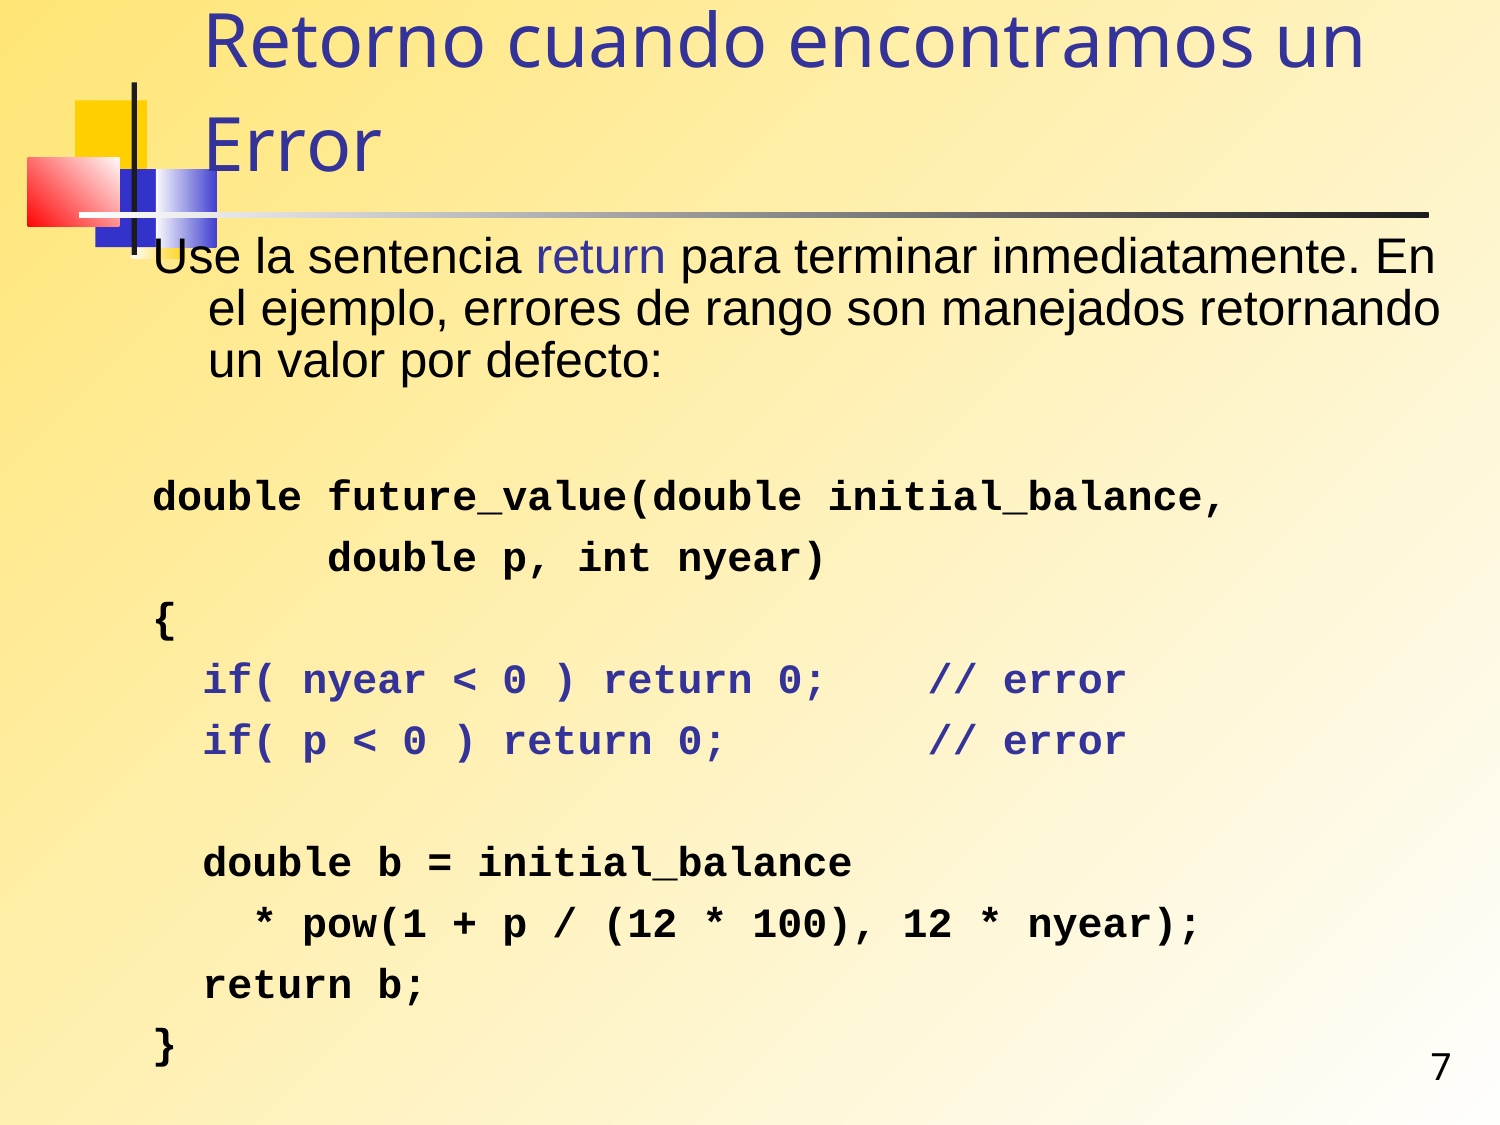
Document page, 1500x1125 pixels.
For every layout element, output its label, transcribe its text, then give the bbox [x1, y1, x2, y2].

title Retorno cuando encontramos un Error [187, 3, 1466, 201]
text_box double future_value(double initial_balance, double p, int nyear)‏ { if( nyear < 0 ) return 0; // error if( p < 0 ) return 0; // error double b = initial_balance * pow(1 + p / (12 * 100), 12 * nyear); return b; } [137, 988, 1375, 1074]
list Use la sentencia return para terminar inmediatamente. En el ejemplo, errores de rango son manejados retornando un valor por defecto: [137, 224, 1463, 988]
